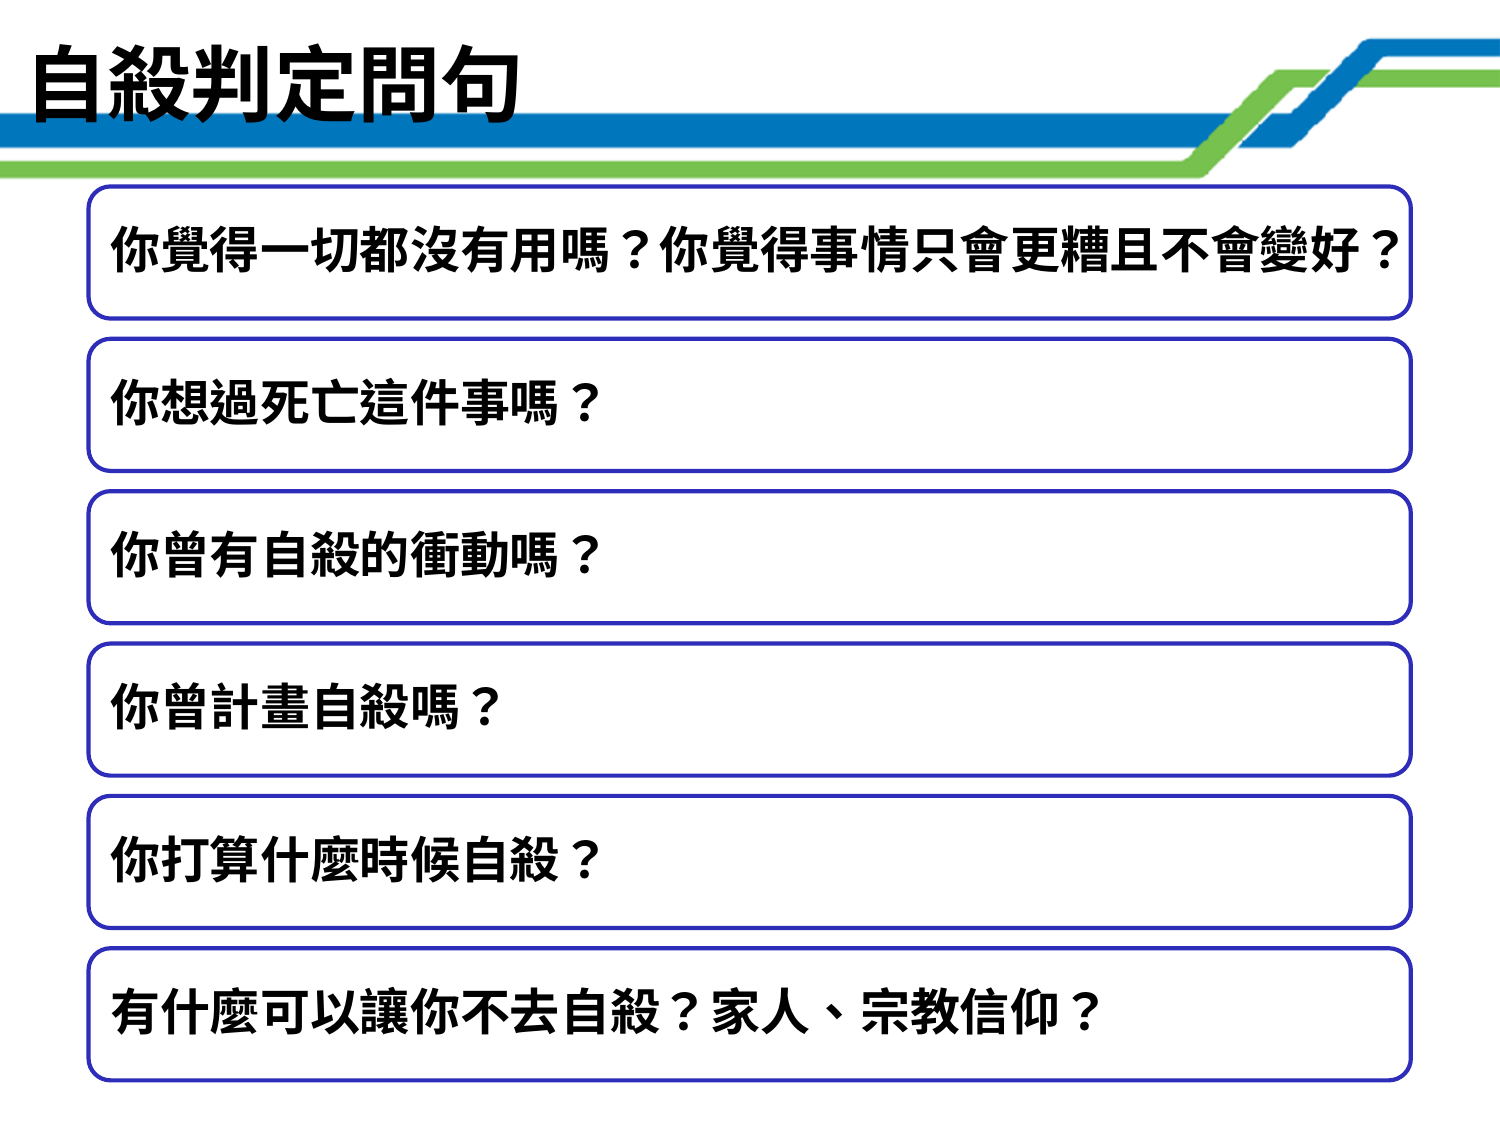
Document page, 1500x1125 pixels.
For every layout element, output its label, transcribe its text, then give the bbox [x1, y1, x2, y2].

text_box 你覺得一切都沒有用嗎？你覺得事情只會更糟且不會變好？ [88, 186, 1411, 319]
text_box 有什麼可以讓你不去自殺？家人、宗教信仰？ [88, 948, 1411, 1081]
text_box 你打算什麼時候自殺？ [88, 795, 1411, 928]
title 自殺判定問句 [0, 24, 621, 113]
text_box [1069, 1081, 1382, 1087]
text_box 你曾計畫自殺嗎？ [88, 643, 1411, 776]
text_box 你曾有自殺的衝動嗎？ [88, 491, 1411, 624]
text_box 你想過死亡這件事嗎？ [88, 338, 1411, 471]
